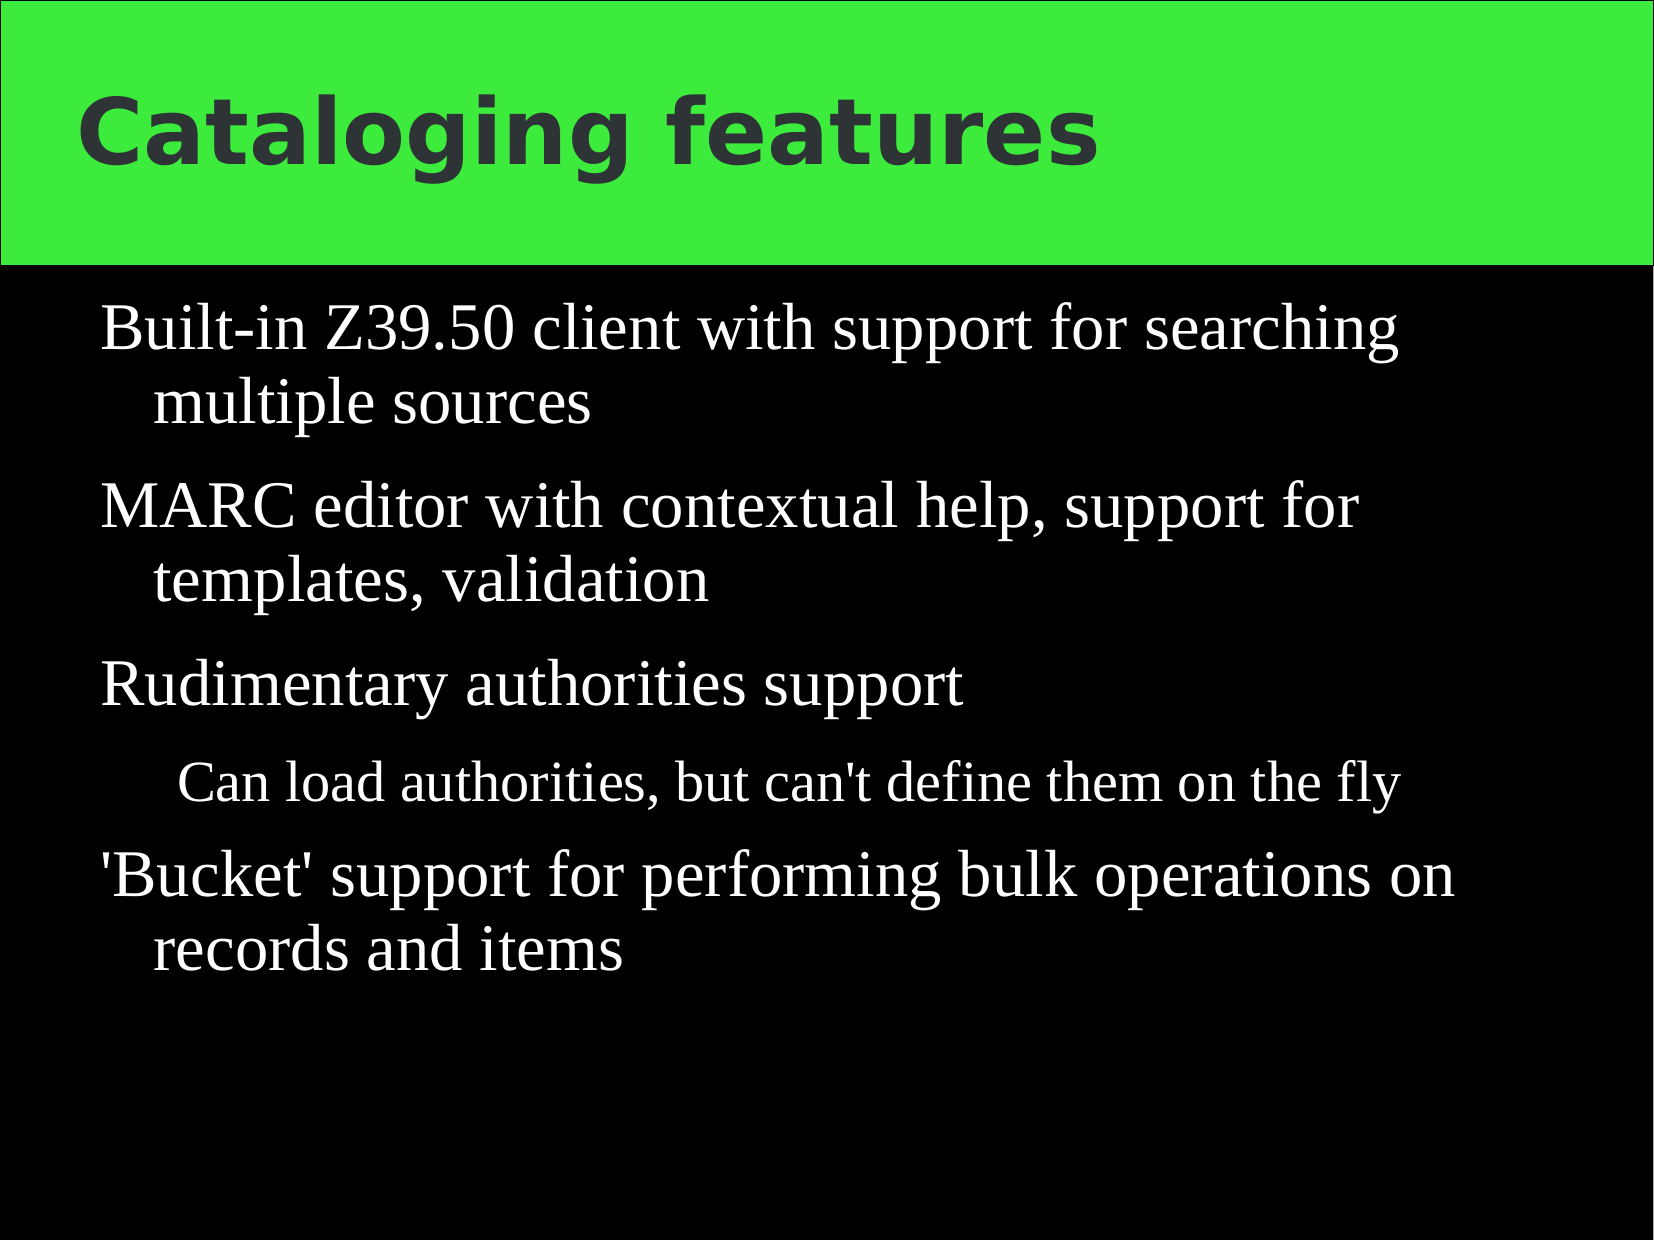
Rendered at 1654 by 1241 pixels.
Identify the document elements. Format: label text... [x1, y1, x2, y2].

list Built-in Z39.50 client with support for searching multiple sources MARC editor with contextual help, support for templates, validation Rudimentary authorities support Can load authorities, but can't define them on the fly 'Bucket' support for performing bulk operations on records and items [82, 290, 1571, 1131]
title Cataloging features [76, 29, 1565, 237]
